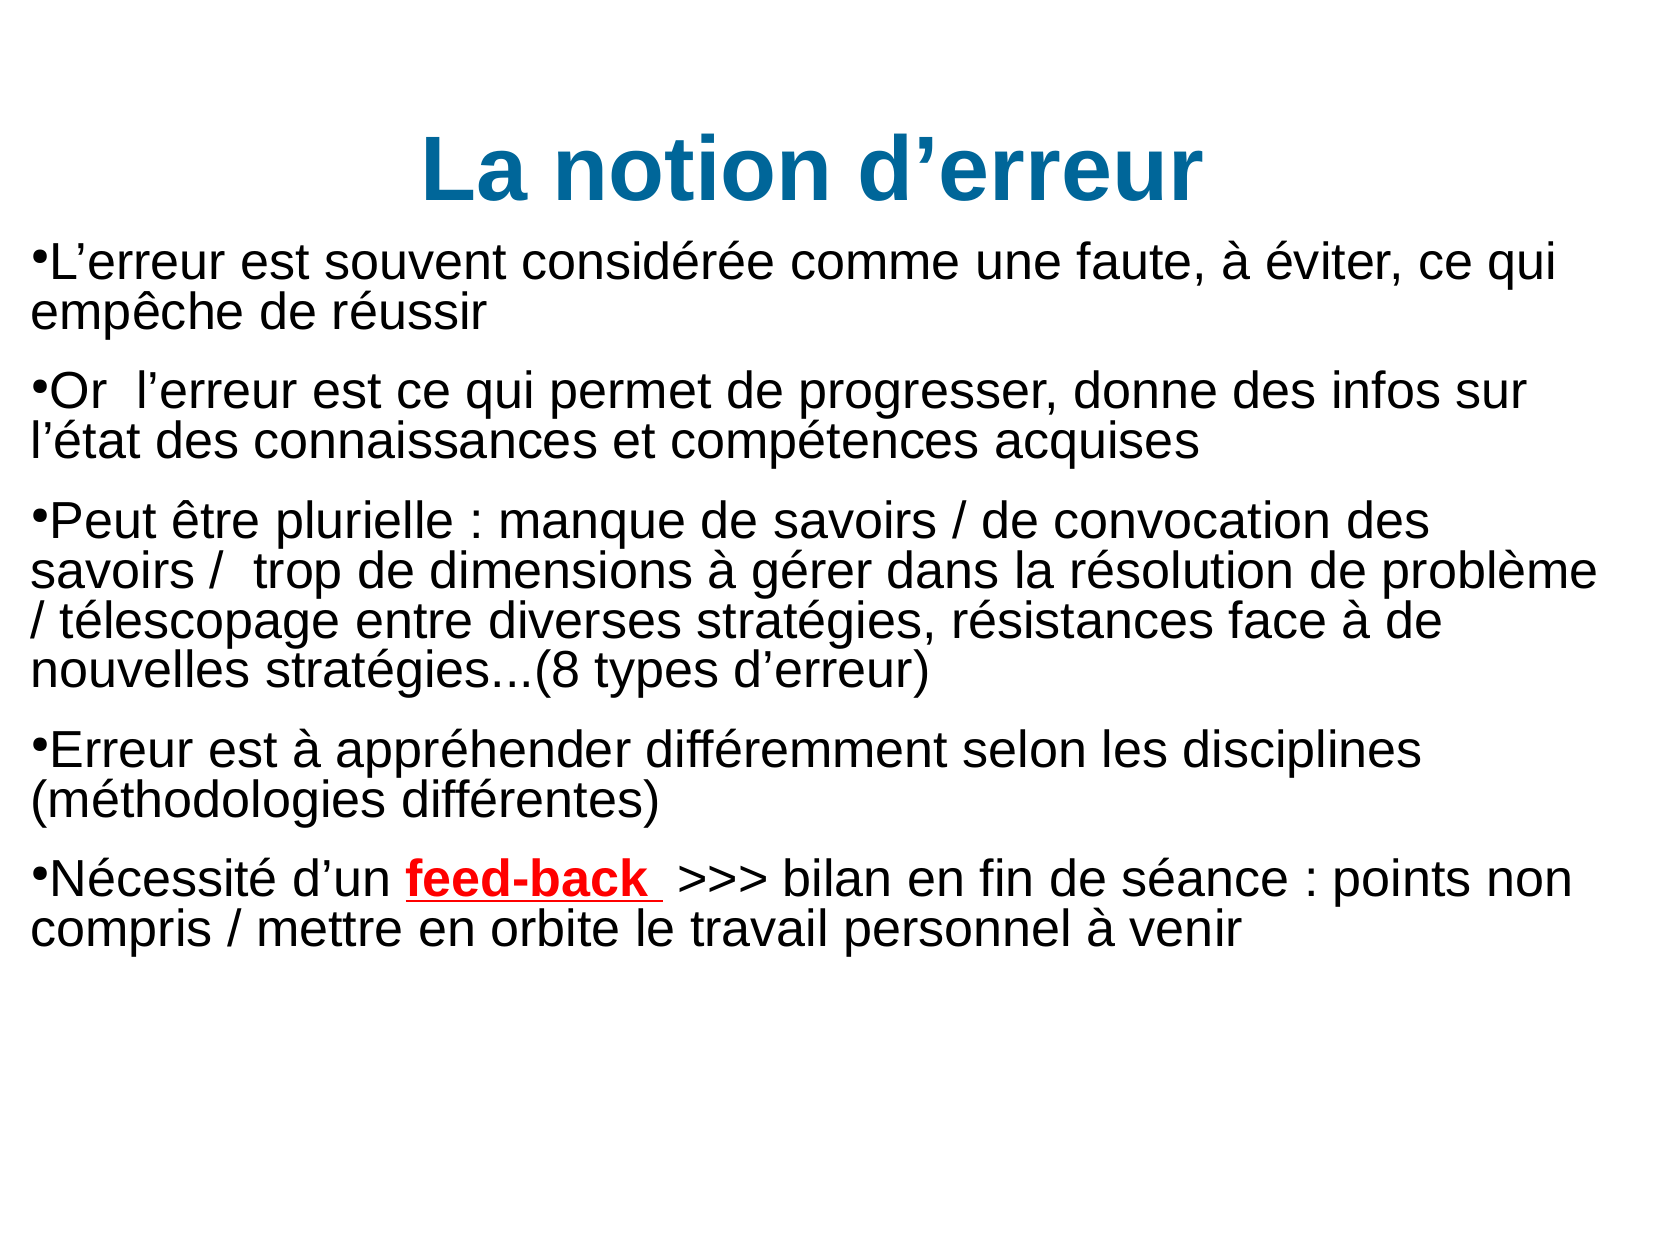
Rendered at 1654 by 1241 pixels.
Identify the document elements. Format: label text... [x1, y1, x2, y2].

list L’erreur est souvent considérée comme une faute, à éviter, ce qui empêche de réussir Or l’erreur est ce qui permet de progresser, donne des infos sur l’état des connaissances et compétences acquises Peut être plurielle : manque de savoirs / de convocation des savoirs / trop de dimensions à gérer dans la résolution de problème / télescopage entre diverses stratégies, résistances face à de nouvelles stratégies...(8 types d’erreur) Erreur est à appréhender différemment selon les disciplines (méthodologies différentes) Nécessité d’un feed-back >>> bilan en fin de séance : points non compris / mettre en orbite le travail personnel à venir [30, 239, 1604, 979]
title La notion d’erreur [68, 60, 1557, 239]
